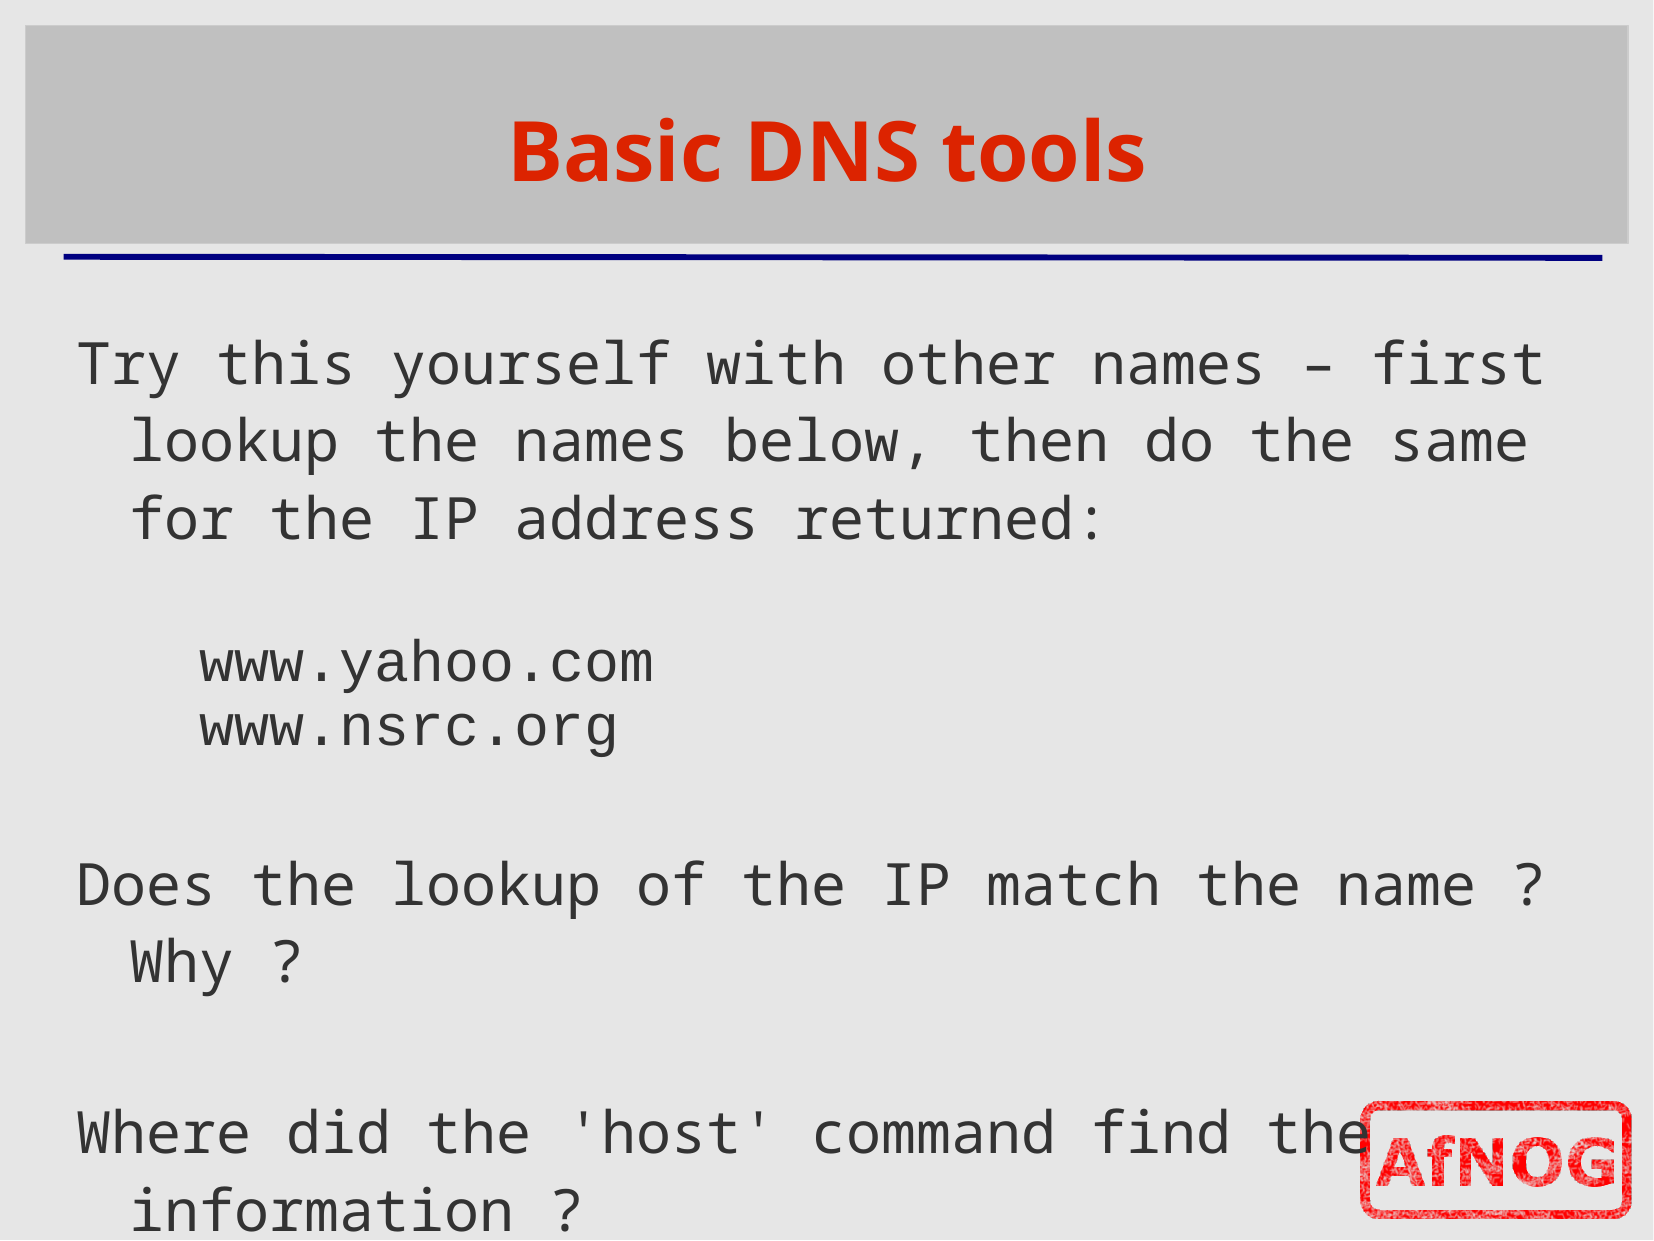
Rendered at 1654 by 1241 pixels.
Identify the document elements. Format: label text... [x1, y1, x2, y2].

list Try this yourself with other names – first lookup the names below, then do the same for the IP address returned: www.yahoo.com www.nsrc.org Does the lookup of the IP match the name ? Why ? Where did the 'host' command find the information ? [59, 322, 1595, 1241]
picture [1595, 1100, 1632, 1219]
title Basic DNS tools [121, 46, 1534, 254]
